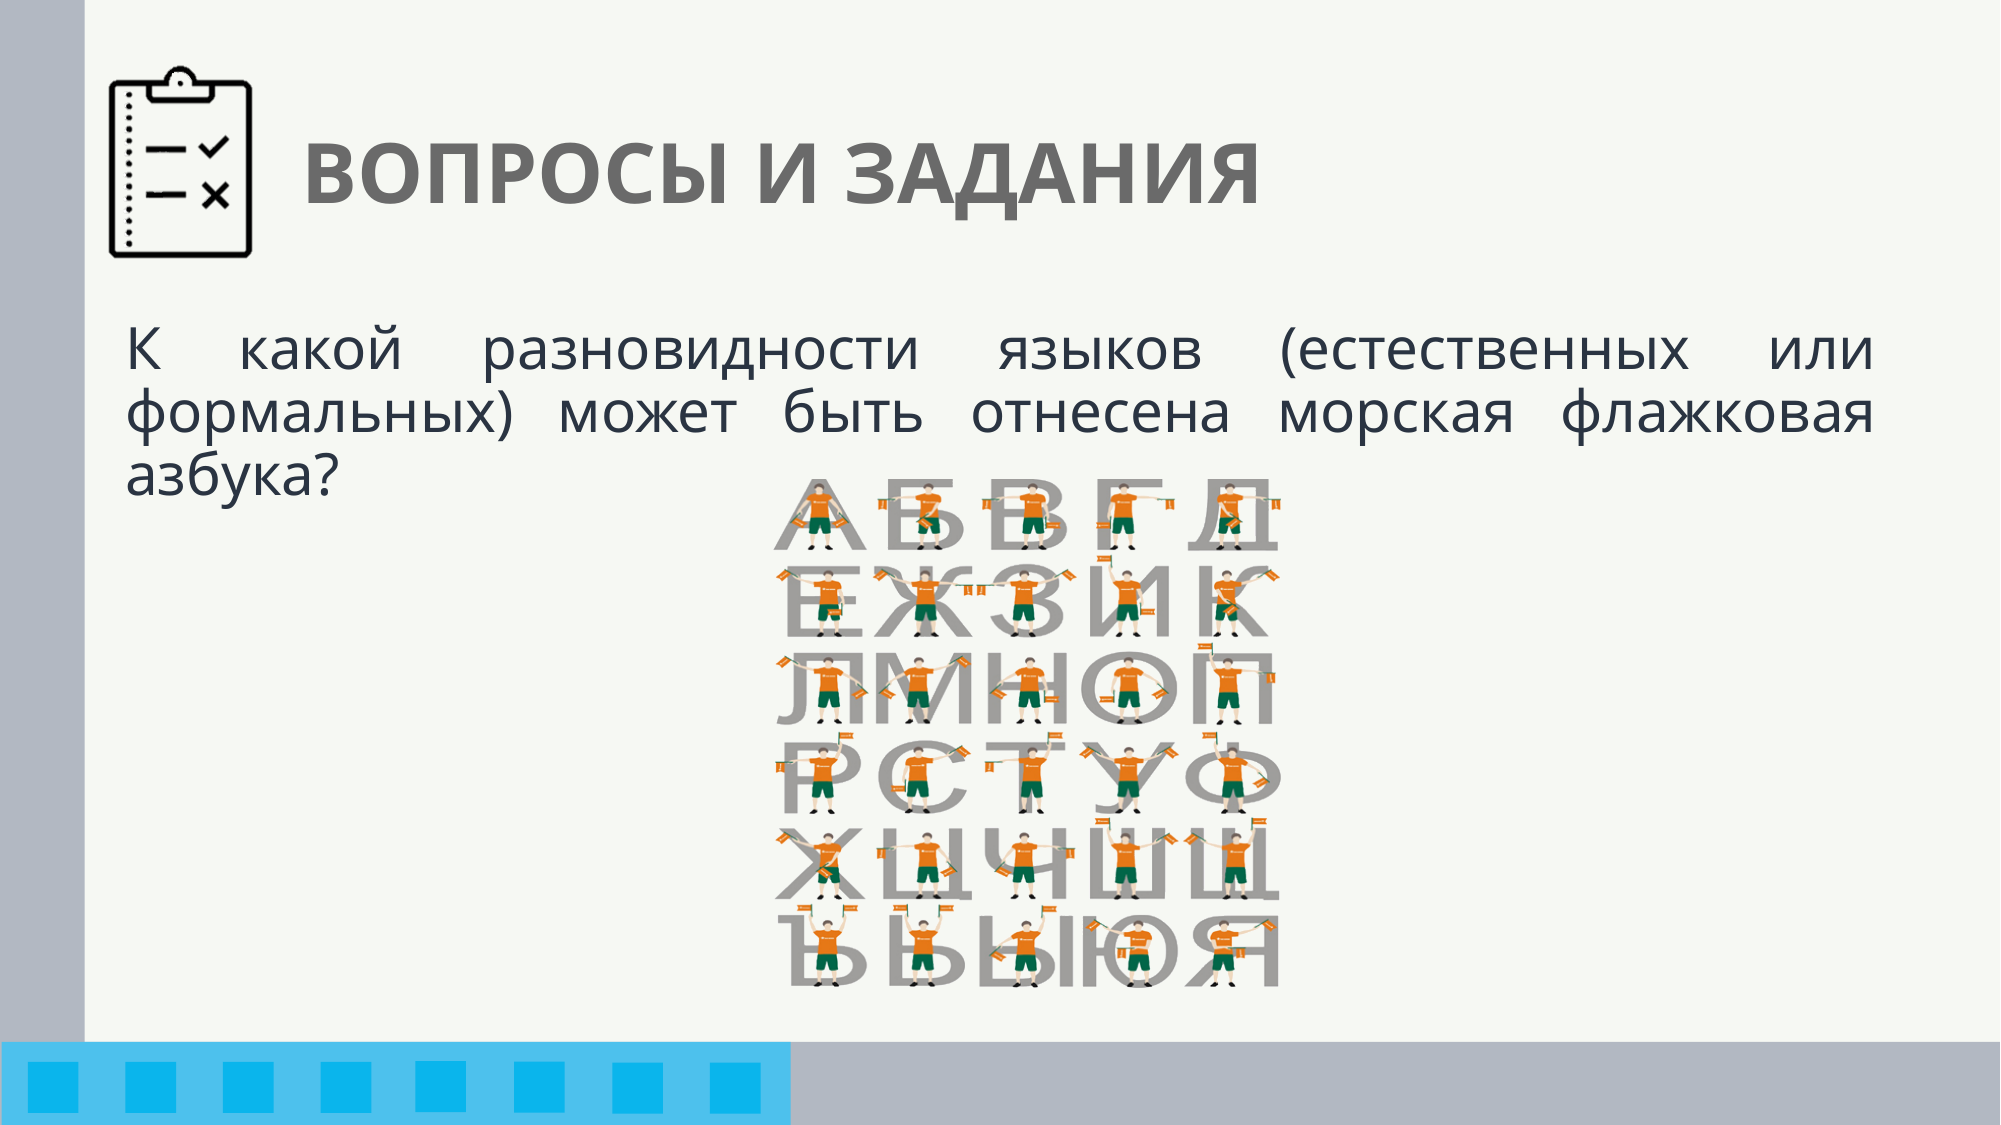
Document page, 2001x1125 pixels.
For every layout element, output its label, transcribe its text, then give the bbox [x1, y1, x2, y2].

list К какой разновидности языков (естественных или формальных) может быть отнесена морская флажковая азбука? [110, 311, 1892, 965]
title ВОПРОСЫ И ЗАДАНИЯ [285, 67, 1892, 286]
picture [85, 54, 286, 286]
picture [773, 479, 1281, 988]
